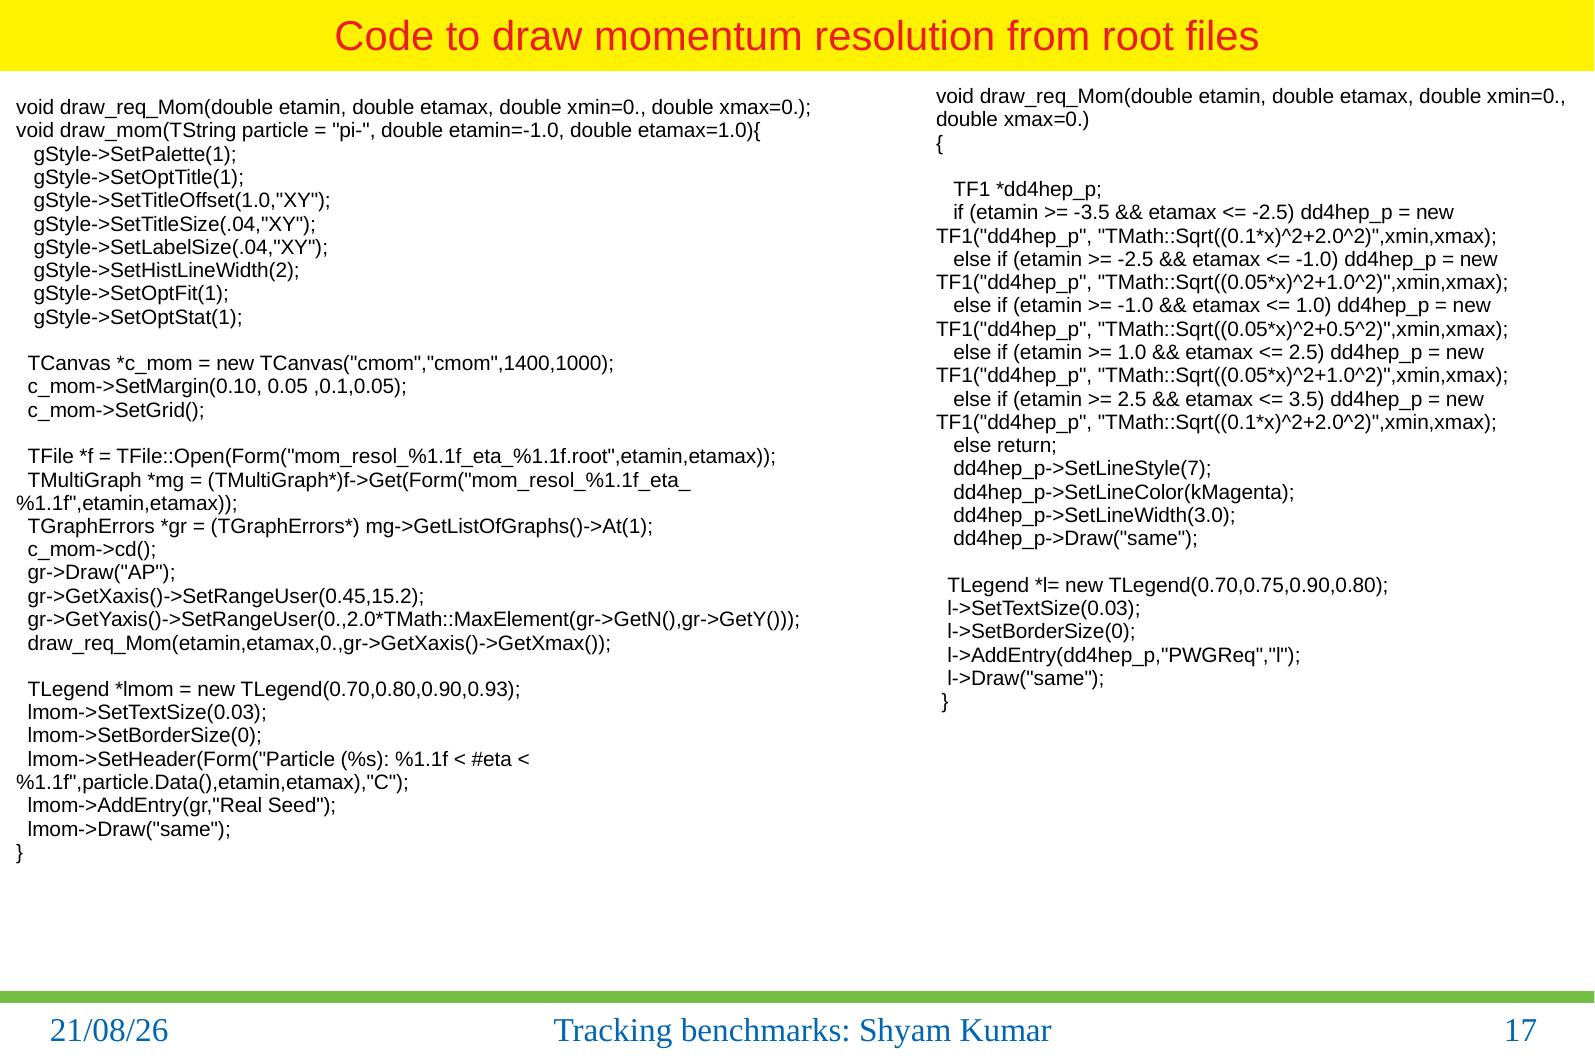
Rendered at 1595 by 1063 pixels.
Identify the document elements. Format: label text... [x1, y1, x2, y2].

text_box void draw_req_Mom(double etamin, double etamax, double xmin=0., double xmax=0.); void draw_mom(TString particle = "pi-", double etamin=-1.0, double etamax=1.0){ gStyle->SetPalette(1); gStyle->SetOptTitle(1); gStyle->SetTitleOffset(1.0,"XY"); gStyle->SetTitleSize(.04,"XY"); gStyle->SetLabelSize(.04,"XY"); gStyle->SetHistLineWidth(2); gStyle->SetOptFit(1); gStyle->SetOptStat(1); TCanvas *c_mom = new TCanvas("cmom","cmom",1400,1000); c_mom->SetMargin(0.10, 0.05 ,0.1,0.05); c_mom->SetGrid(); TFile *f = TFile::Open(Form("mom_resol_%1.1f_eta_%1.1f.root",etamin,etamax)); TMultiGraph *mg = (TMultiGraph*)f->Get(Form("mom_resol_%1.1f_eta_%1.1f",etamin,etamax)); TGraphErrors *gr = (TGraphErrors*) mg->GetListOfGraphs()->At(1); c_mom->cd(); gr->Draw("AP"); gr->GetXaxis()->SetRangeUser(0.45,15.2); gr->GetYaxis()->SetRangeUser(0.,2.0*TMath::MaxElement(gr->GetN(),gr->GetY())); draw_req_Mom(etamin,etamax,0.,gr->GetXaxis()->GetXmax()); TLegend *lmom = new TLegend(0.70,0.80,0.90,0.93); lmom->SetTextSize(0.03); lmom->SetBorderSize(0); lmom->SetHeader(Form("Particle (%s): %1.1f < #eta < %1.1f",particle.Data(),etamin,etamax),"C"); lmom->AddEntry(gr,"Real Seed"); lmom->Draw("same"); } [1, 88, 839, 872]
title Code to draw momentum resolution from root files [0, 0, 1595, 71]
text_box void draw_req_Mom(double etamin, double etamax, double xmin=0., double xmax=0.) { TF1 *dd4hep_p; if (etamin >= -3.5 && etamax <= -2.5) dd4hep_p = new TF1("dd4hep_p", "TMath::Sqrt((0.1*x)^2+2.0^2)",xmin,xmax); else if (etamin >= -2.5 && etamax <= -1.0) dd4hep_p = new TF1("dd4hep_p", "TMath::Sqrt((0.05*x)^2+1.0^2)",xmin,xmax); else if (etamin >= -1.0 && etamax <= 1.0) dd4hep_p = new TF1("dd4hep_p", "TMath::Sqrt((0.05*x)^2+0.5^2)",xmin,xmax); else if (etamin >= 1.0 && etamax <= 2.5) dd4hep_p = new TF1("dd4hep_p", "TMath::Sqrt((0.05*x)^2+1.0^2)",xmin,xmax); else if (etamin >= 2.5 && etamax <= 3.5) dd4hep_p = new TF1("dd4hep_p", "TMath::Sqrt((0.1*x)^2+2.0^2)",xmin,xmax); else return; dd4hep_p->SetLineStyle(7); dd4hep_p->SetLineColor(kMagenta); dd4hep_p->SetLineWidth(3.0); dd4hep_p->Draw("same"); TLegend *l= new TLegend(0.70,0.75,0.90,0.80); l->SetTextSize(0.03); l->SetBorderSize(0); l->AddEntry(dd4hep_p,"PWGReq","l"); l->Draw("same"); } [921, 77, 1595, 721]
